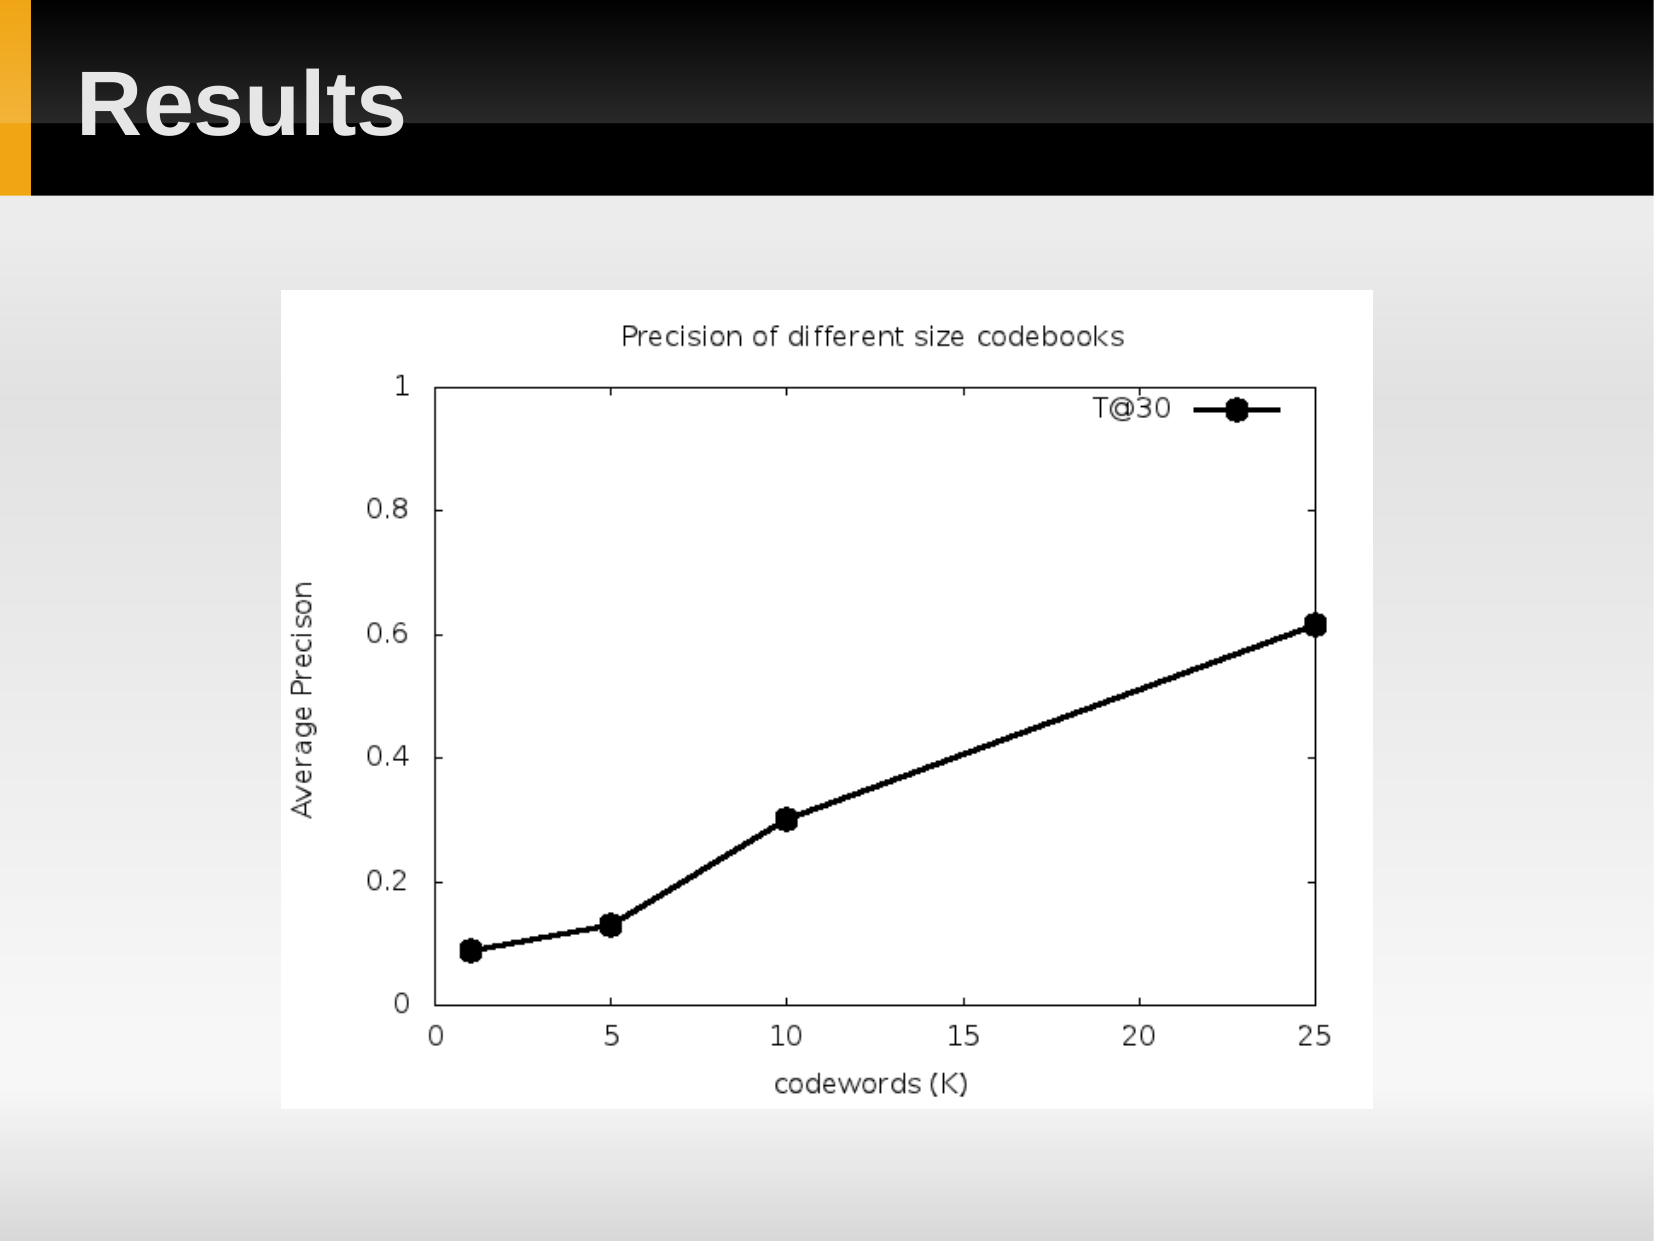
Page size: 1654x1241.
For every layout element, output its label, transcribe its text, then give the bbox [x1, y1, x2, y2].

picture [0, 0, 1654, 1241]
title Results [76, 0, 1565, 208]
